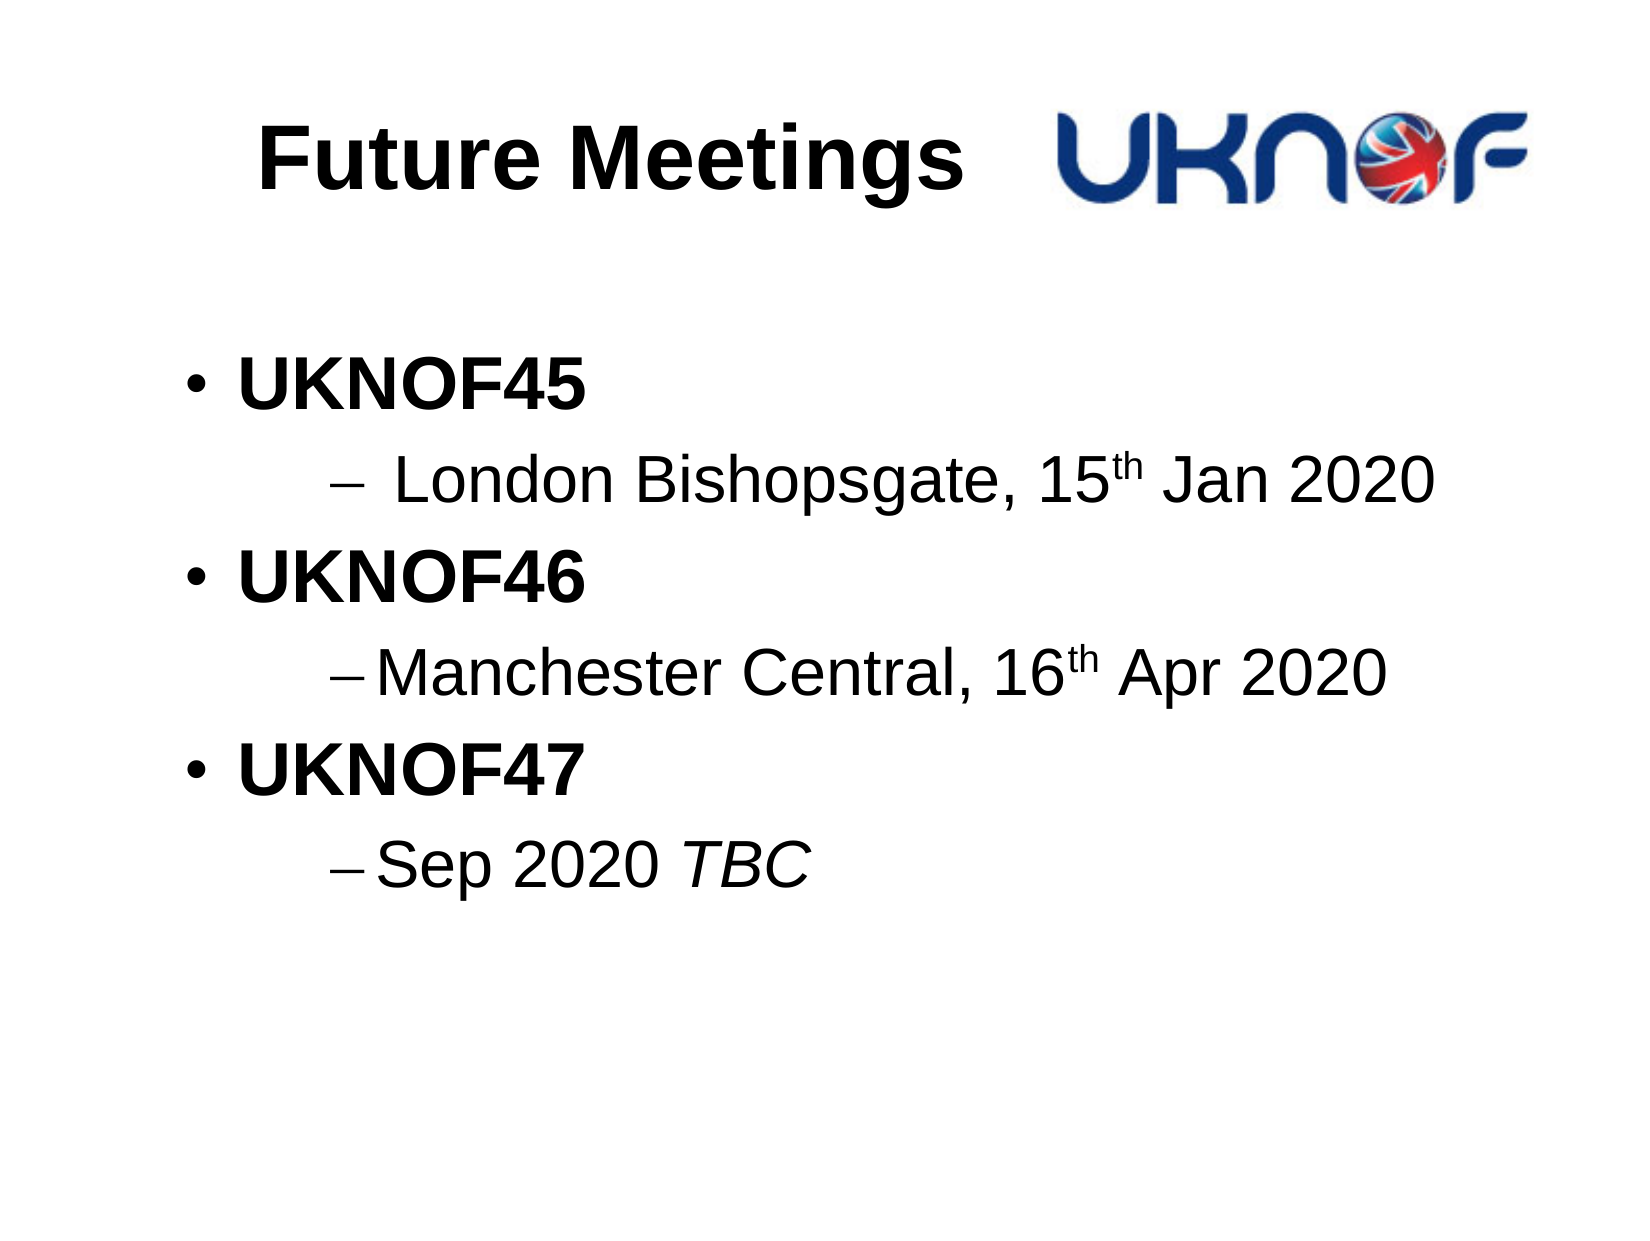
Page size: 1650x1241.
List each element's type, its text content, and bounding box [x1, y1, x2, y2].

title Future Meetings [123, 55, 1100, 262]
list UKNOF45 London Bishopsgate, 15th Jan 2020 UKNOF46 Manchester Central, 16th Apr 2020 UKNOF47 Sep 2020 TBC [123, 341, 1526, 1170]
picture [1100, 93, 1536, 225]
